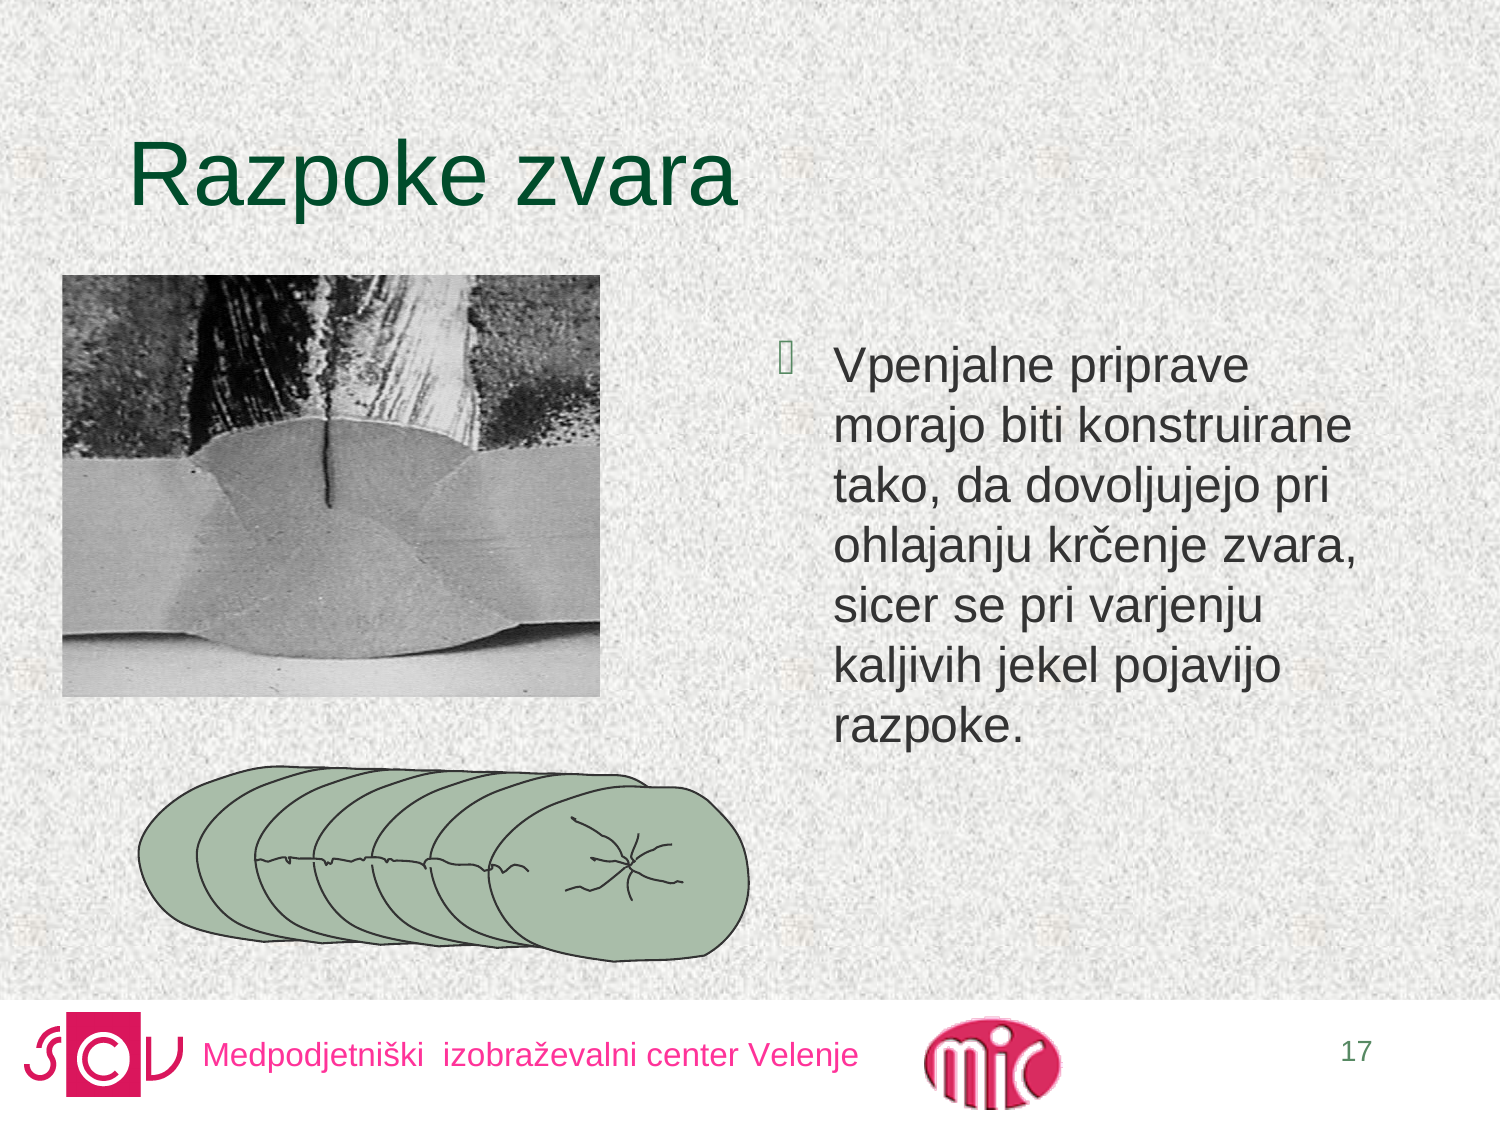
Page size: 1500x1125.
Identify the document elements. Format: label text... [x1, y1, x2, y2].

picture [0, 0, 1500, 999]
text_box <number> [1074, 1025, 1388, 1101]
picture [924, 1012, 1063, 1110]
list Vpenjalne priprave morajo biti konstruirane tako, da dovoljujejo pri ohlajanju krčenje zvara, sicer se pri varjenju kaljivih jekel pojavijo razpoke. [762, 324, 1388, 1001]
picture [24, 1012, 183, 1097]
title Razpoke zvara [112, 74, 1388, 263]
text_box [138, 766, 749, 962]
